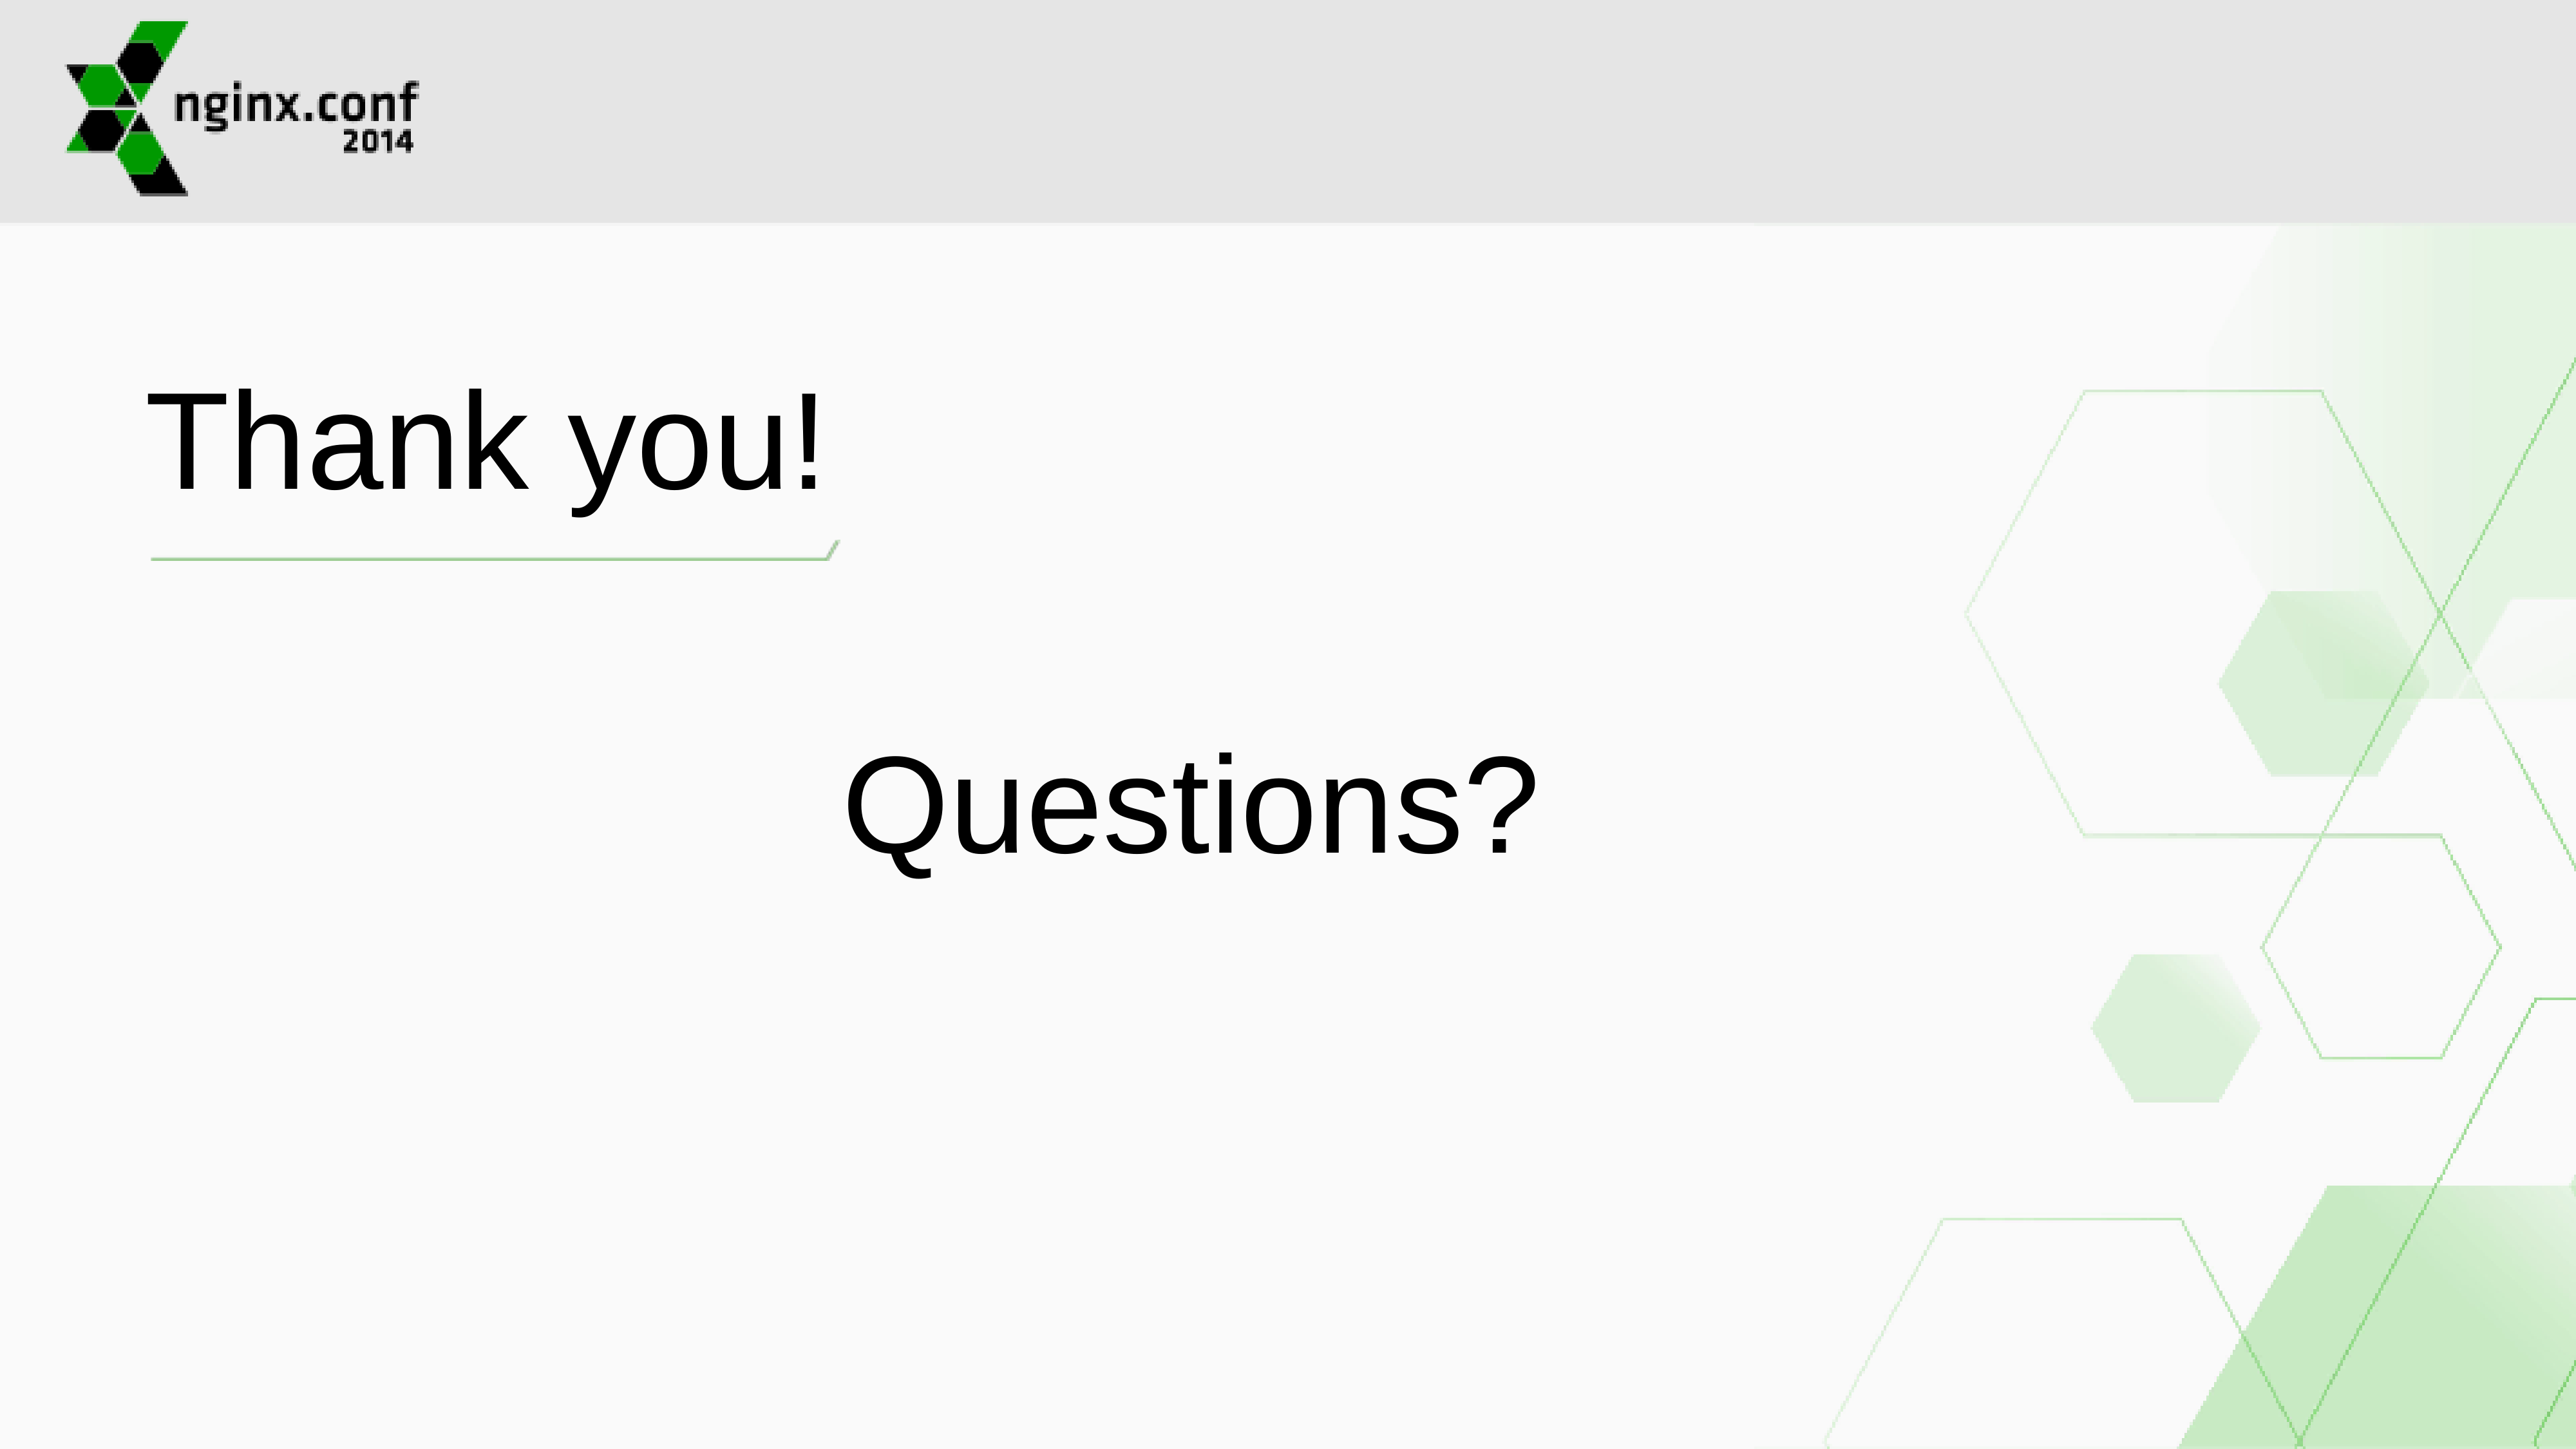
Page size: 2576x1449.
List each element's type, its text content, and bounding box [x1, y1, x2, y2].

title Thank you! [145, 350, 1700, 584]
picture [0, 0, 2576, 1449]
title Questions? [842, 714, 2396, 948]
